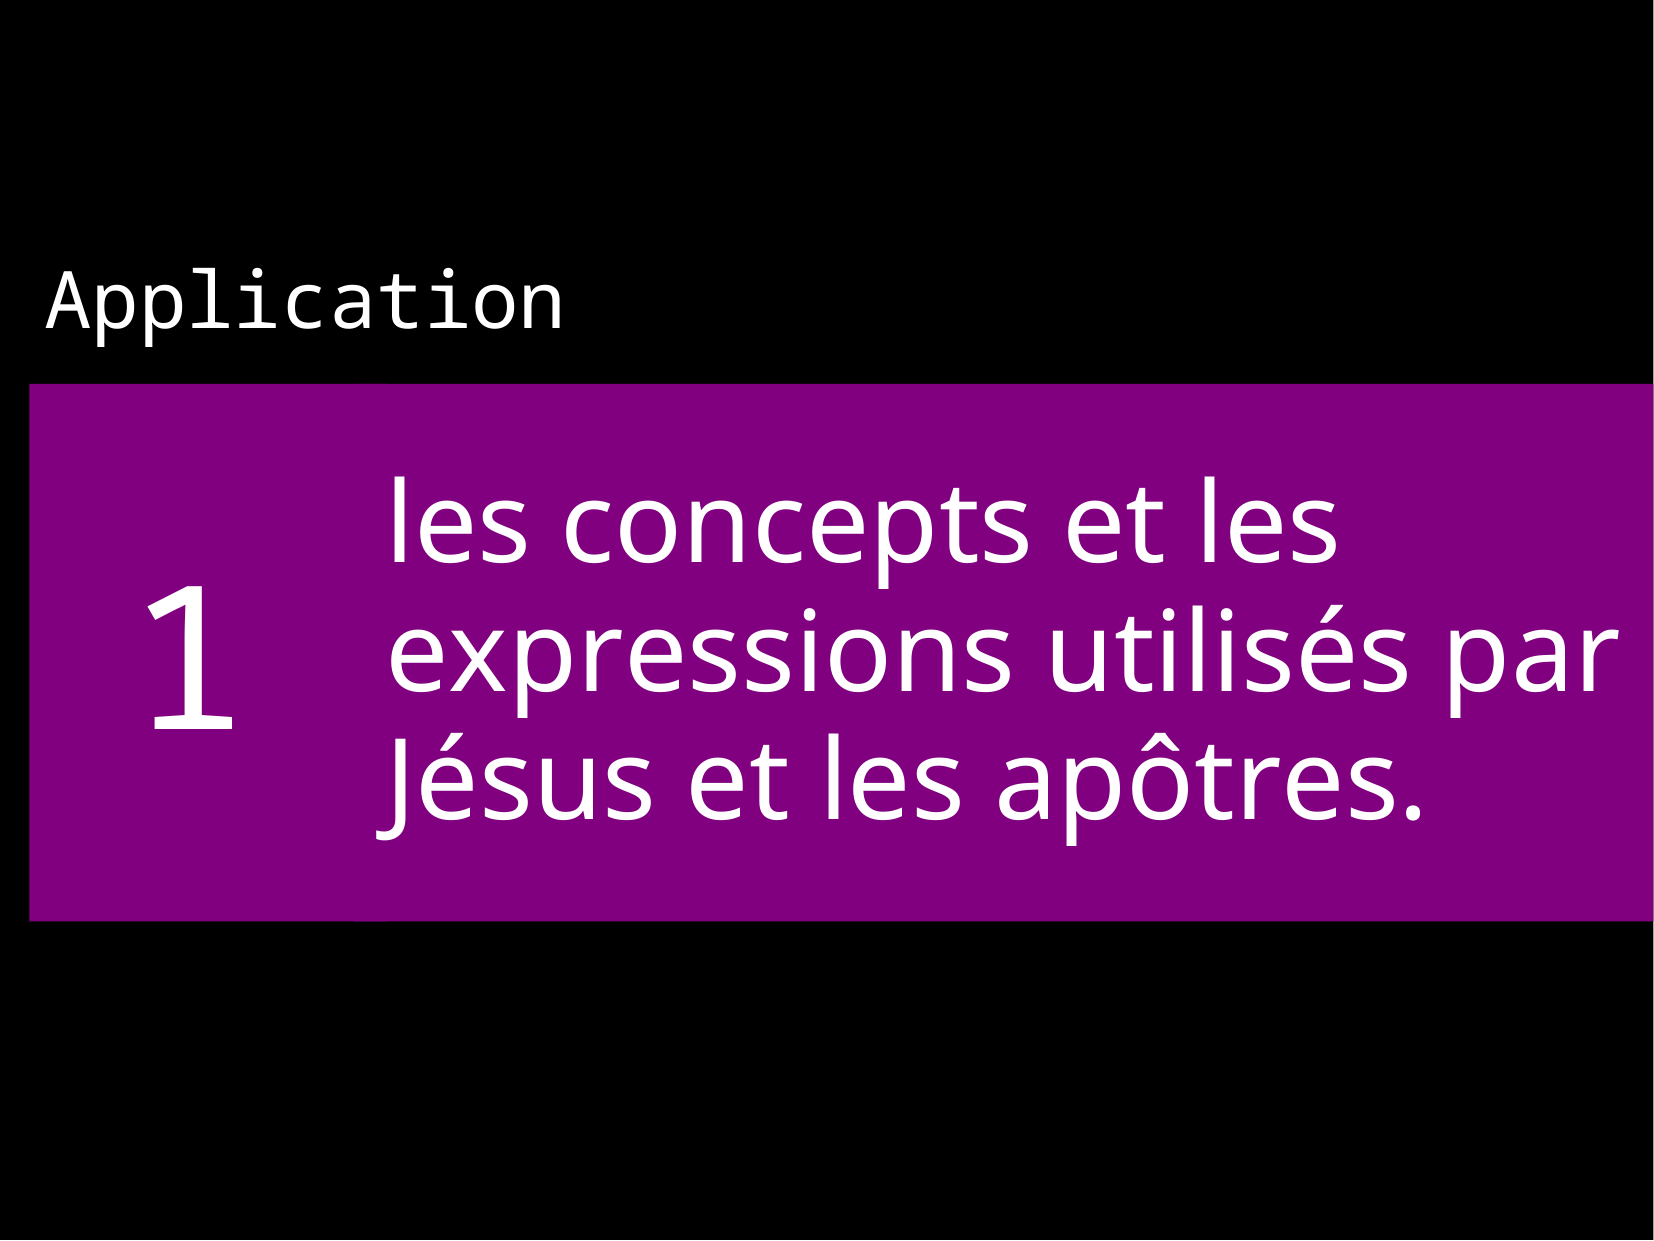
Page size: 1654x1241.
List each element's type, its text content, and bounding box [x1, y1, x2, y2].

text_box Application [29, 236, 1372, 360]
text_box [29, 383, 354, 922]
text_box les concepts et les expressions utilisés par Jésus et les apôtres. [354, 383, 1654, 922]
text_box 1 [114, 507, 254, 796]
